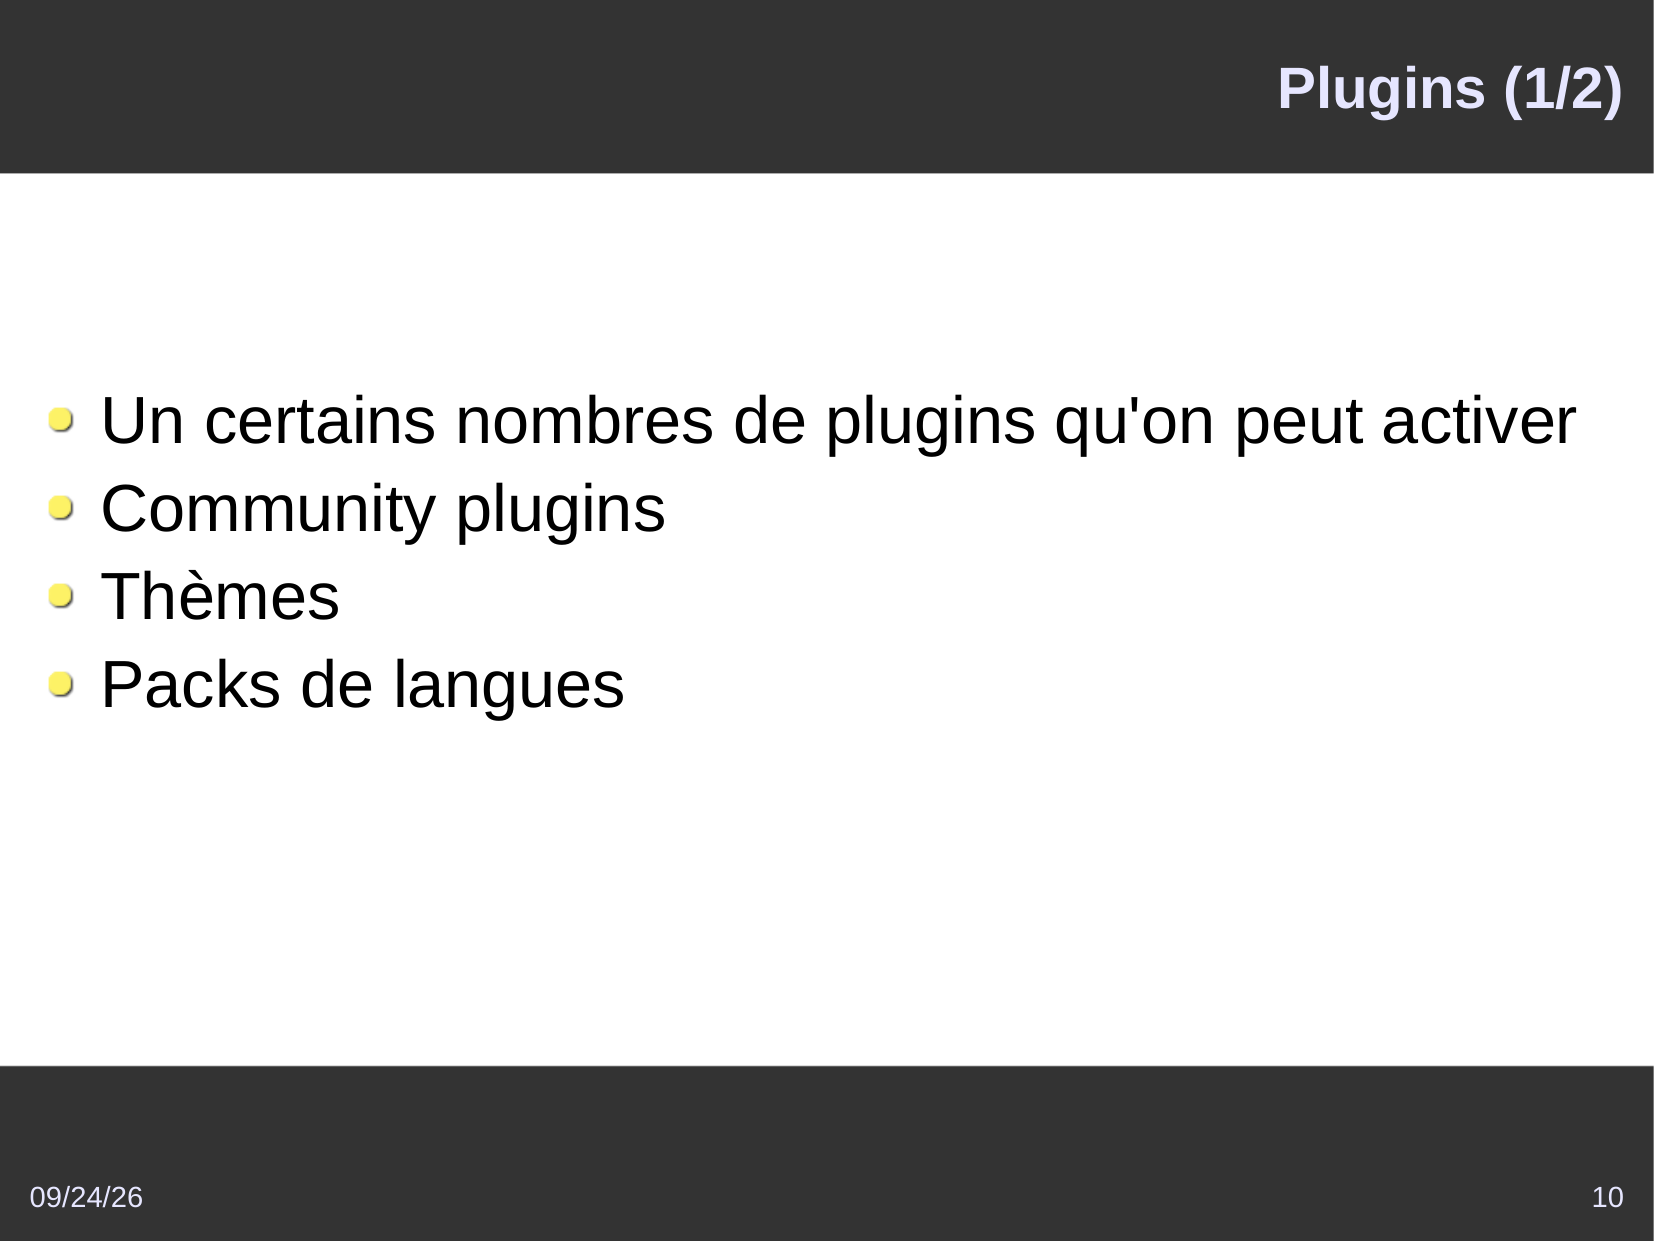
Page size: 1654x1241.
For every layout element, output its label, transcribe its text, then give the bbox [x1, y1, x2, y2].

list Un certains nombres de plugins qu'on peut activer Community plugins Thèmes Packs de langues [29, 206, 1625, 1034]
title Plugins (1/2) [29, 29, 1625, 148]
picture [0, 0, 1654, 1241]
